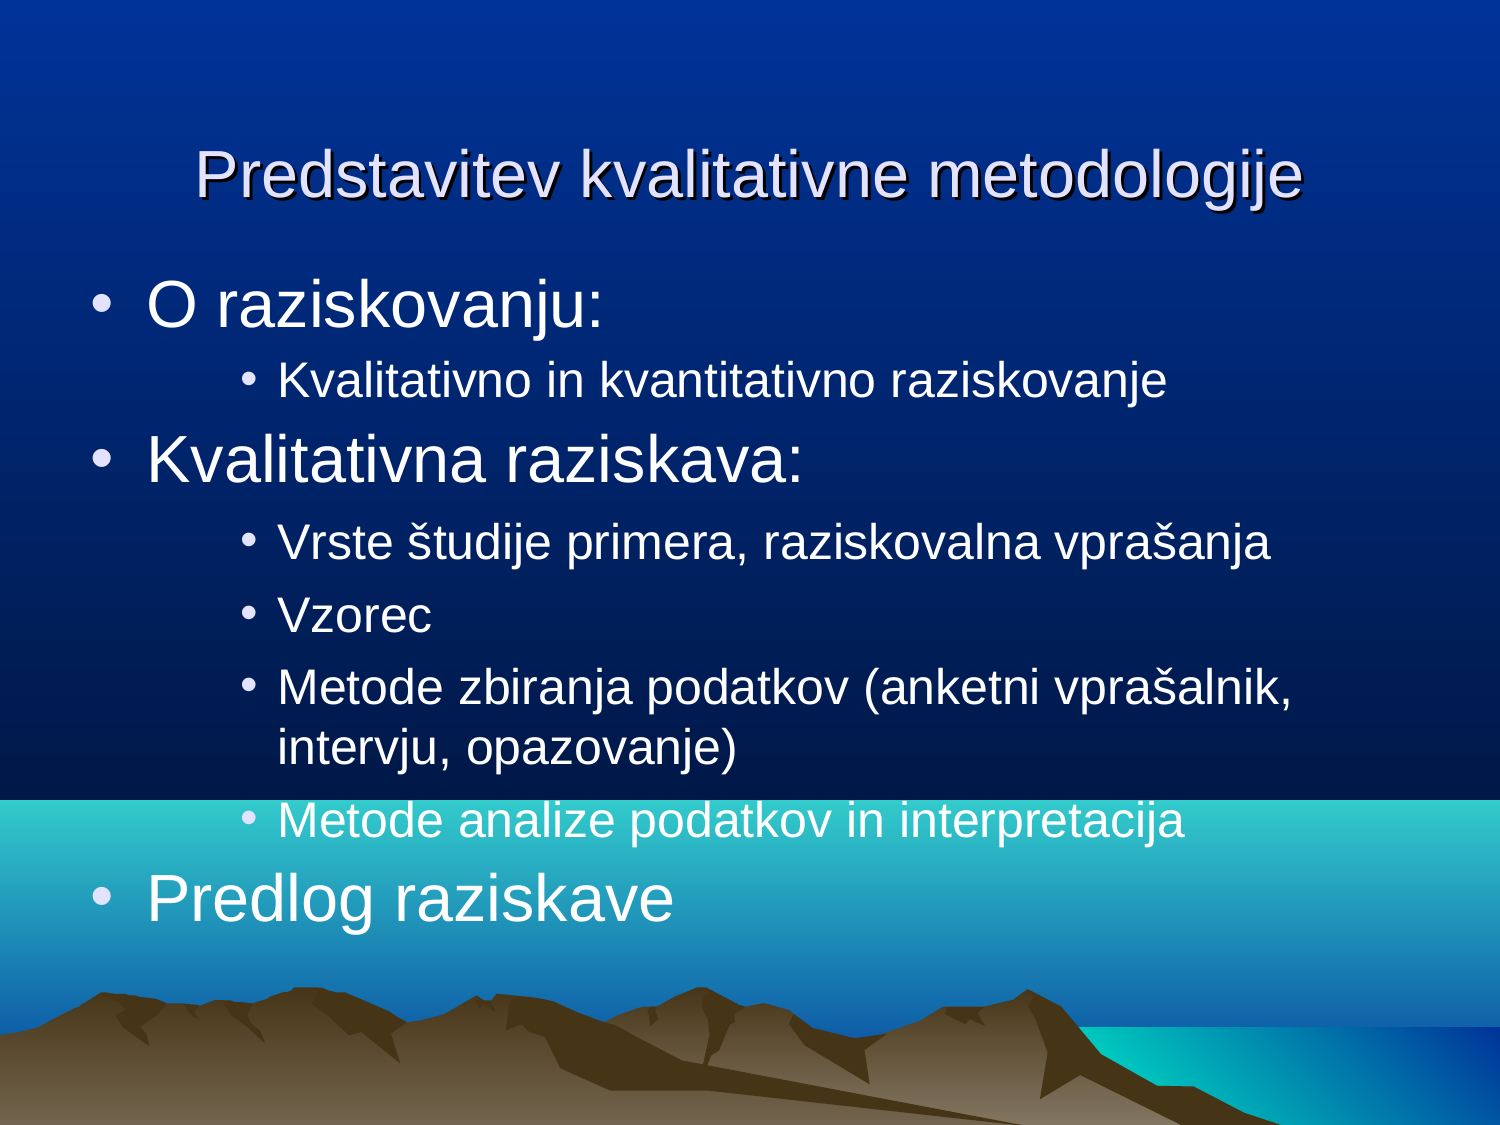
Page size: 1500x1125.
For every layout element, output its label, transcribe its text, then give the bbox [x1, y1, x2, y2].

list O raziskovanju: Kvalitativno in kvantitativno raziskovanje Kvalitativna raziskava: Vrste študije primera, raziskovalna vprašanja Vzorec Metode zbiranja podatkov (anketni vprašalnik, intervju, opazovanje) Metode analize podatkov in interpretacija Predlog raziskave [75, 262, 1426, 1001]
title Predstavitev kvalitativne metodologije [75, 37, 1426, 225]
